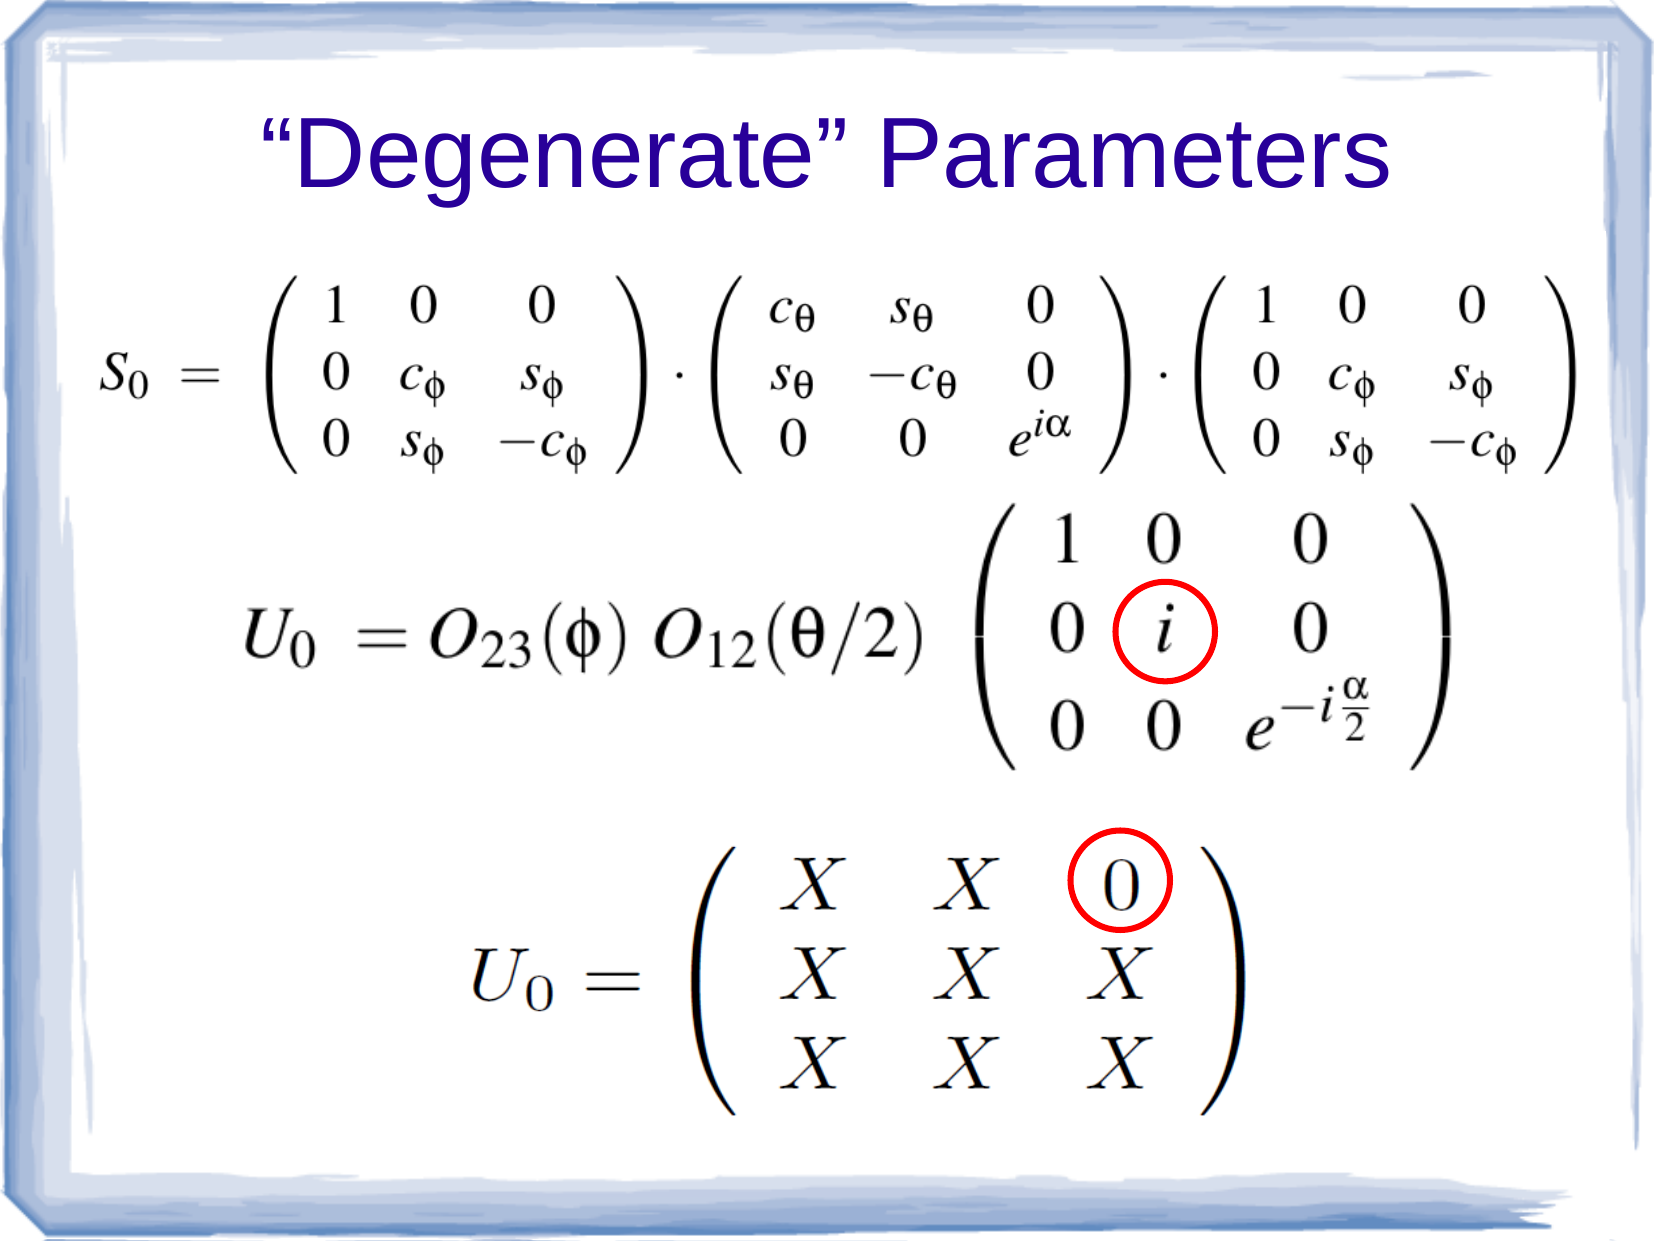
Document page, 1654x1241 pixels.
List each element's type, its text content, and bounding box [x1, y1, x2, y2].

picture [0, 0, 1654, 1241]
title “Degenerate” Parameters [82, 49, 1571, 231]
